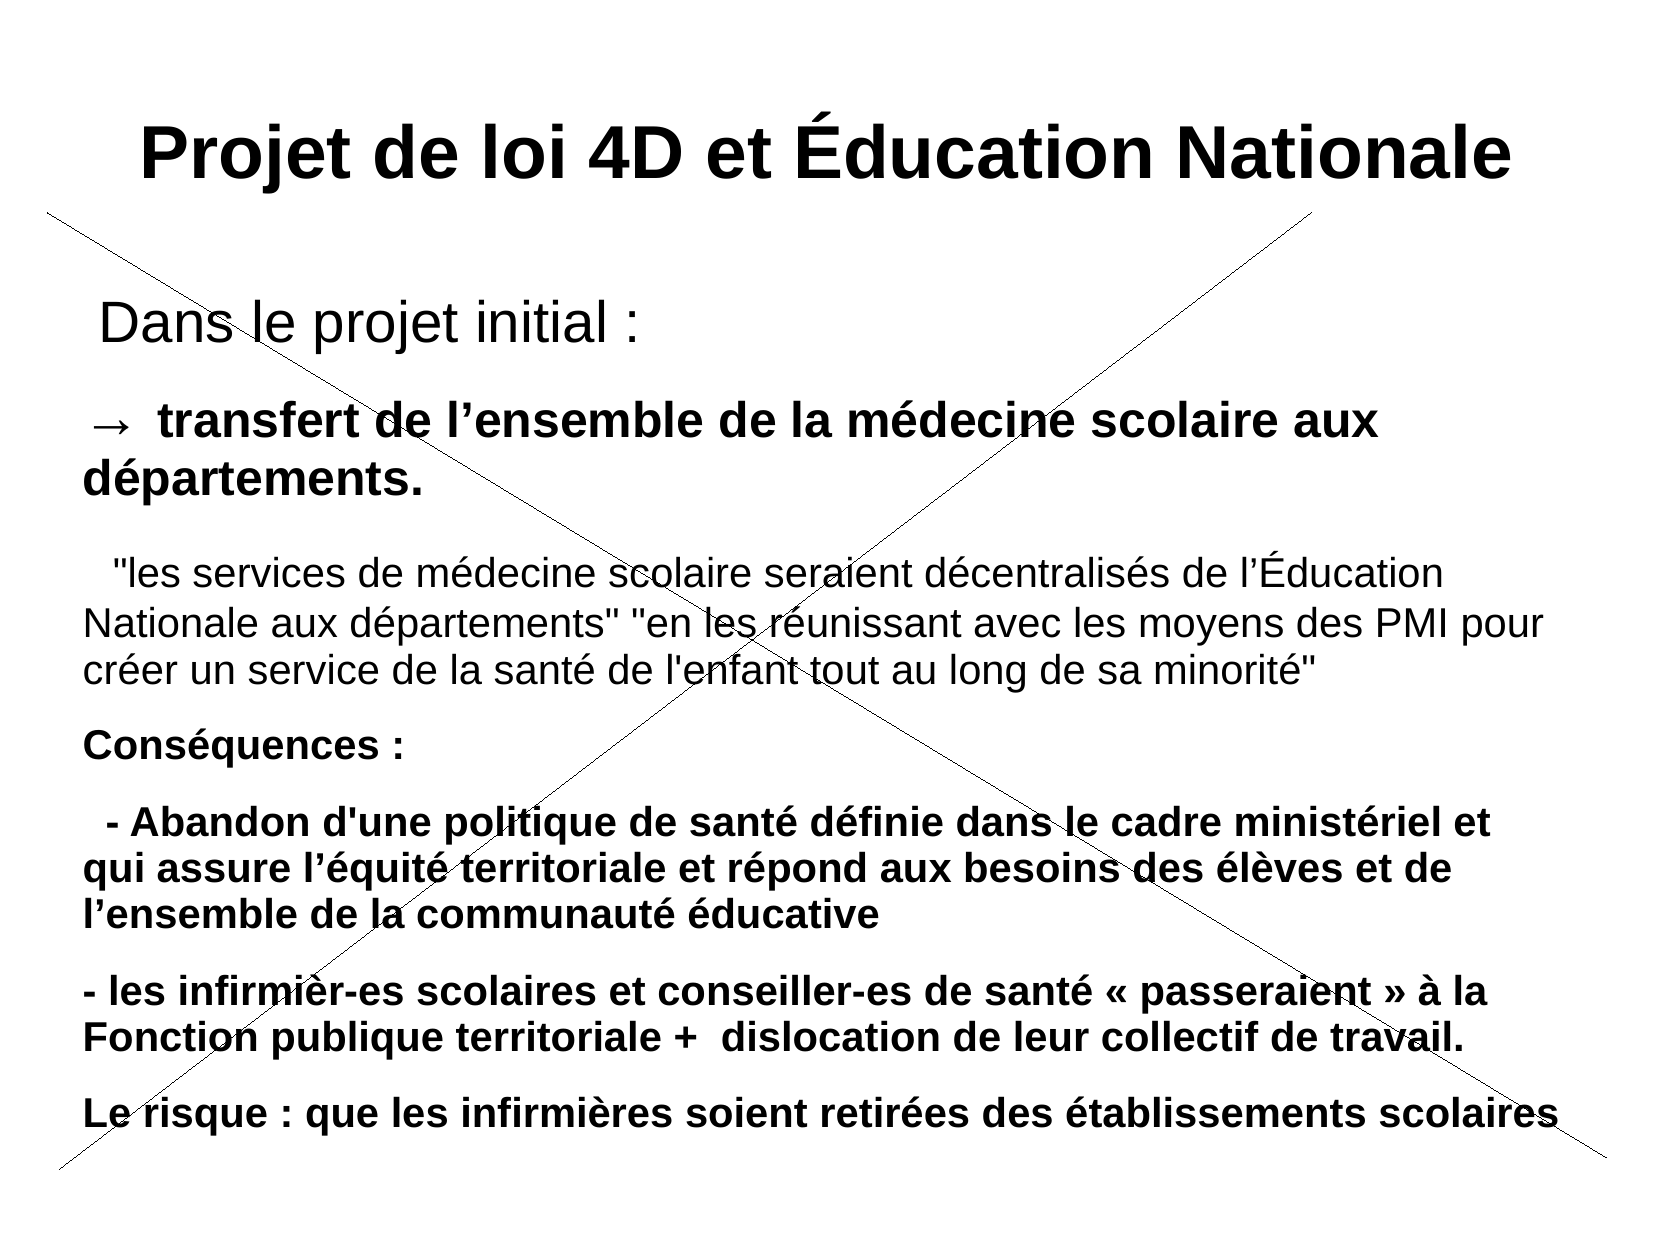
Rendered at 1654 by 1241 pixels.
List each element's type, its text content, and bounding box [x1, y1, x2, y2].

list Dans le projet initial : → transfert de l’ensemble de la médecine scolaire aux départements. "les services de médecine scolaire seraient décentralisés de l’Éducation Nationale aux départements" "en les réunissant avec les moyens des PMI pour créer un service de la santé de l'enfant tout au long de sa minorité" Conséquences : - Abandon d'une politique de santé définie dans le cadre ministériel et qui assure l’équité territoriale et répond aux besoins des élèves et de l’ensemble de la communauté éducative - les infirmièr-es scolaires et conseiller-es de santé « passeraient » à la Fonction publique territoriale + dislocation de leur collectif de travail. Le risque : que les infirmières soient retirées des établissements scolaires [82, 290, 1571, 1241]
title Projet de loi 4D et Éducation Nationale [82, 49, 1571, 257]
